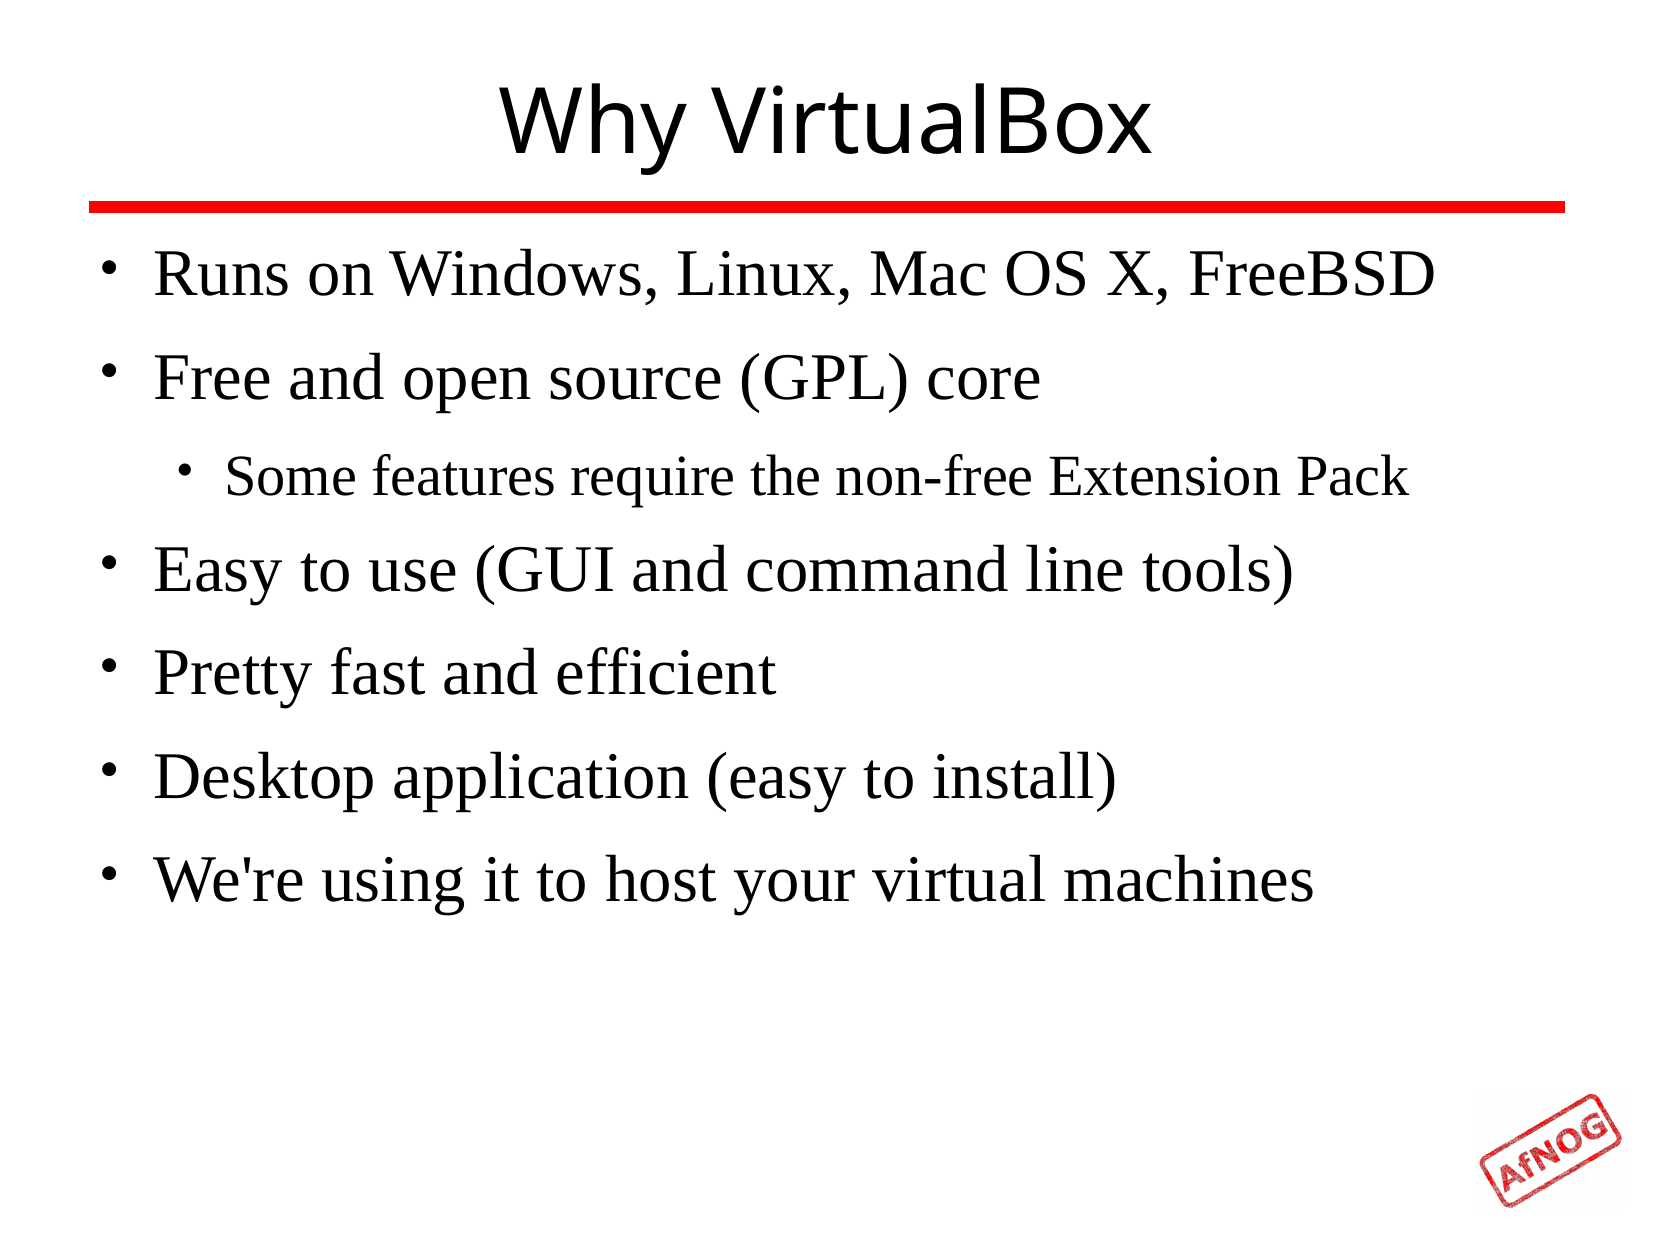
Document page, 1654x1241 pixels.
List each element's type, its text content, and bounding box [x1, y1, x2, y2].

picture [1476, 1090, 1625, 1211]
list Runs on Windows, Linux, Mac OS X, FreeBSD Free and open source (GPL) core Some features require the non-free Extension Pack Easy to use (GUI and command line tools) Pretty fast and efficient Desktop application (easy to install) We're using it to host your virtual machines [82, 236, 1571, 1108]
title Why VirtualBox [88, 36, 1565, 200]
